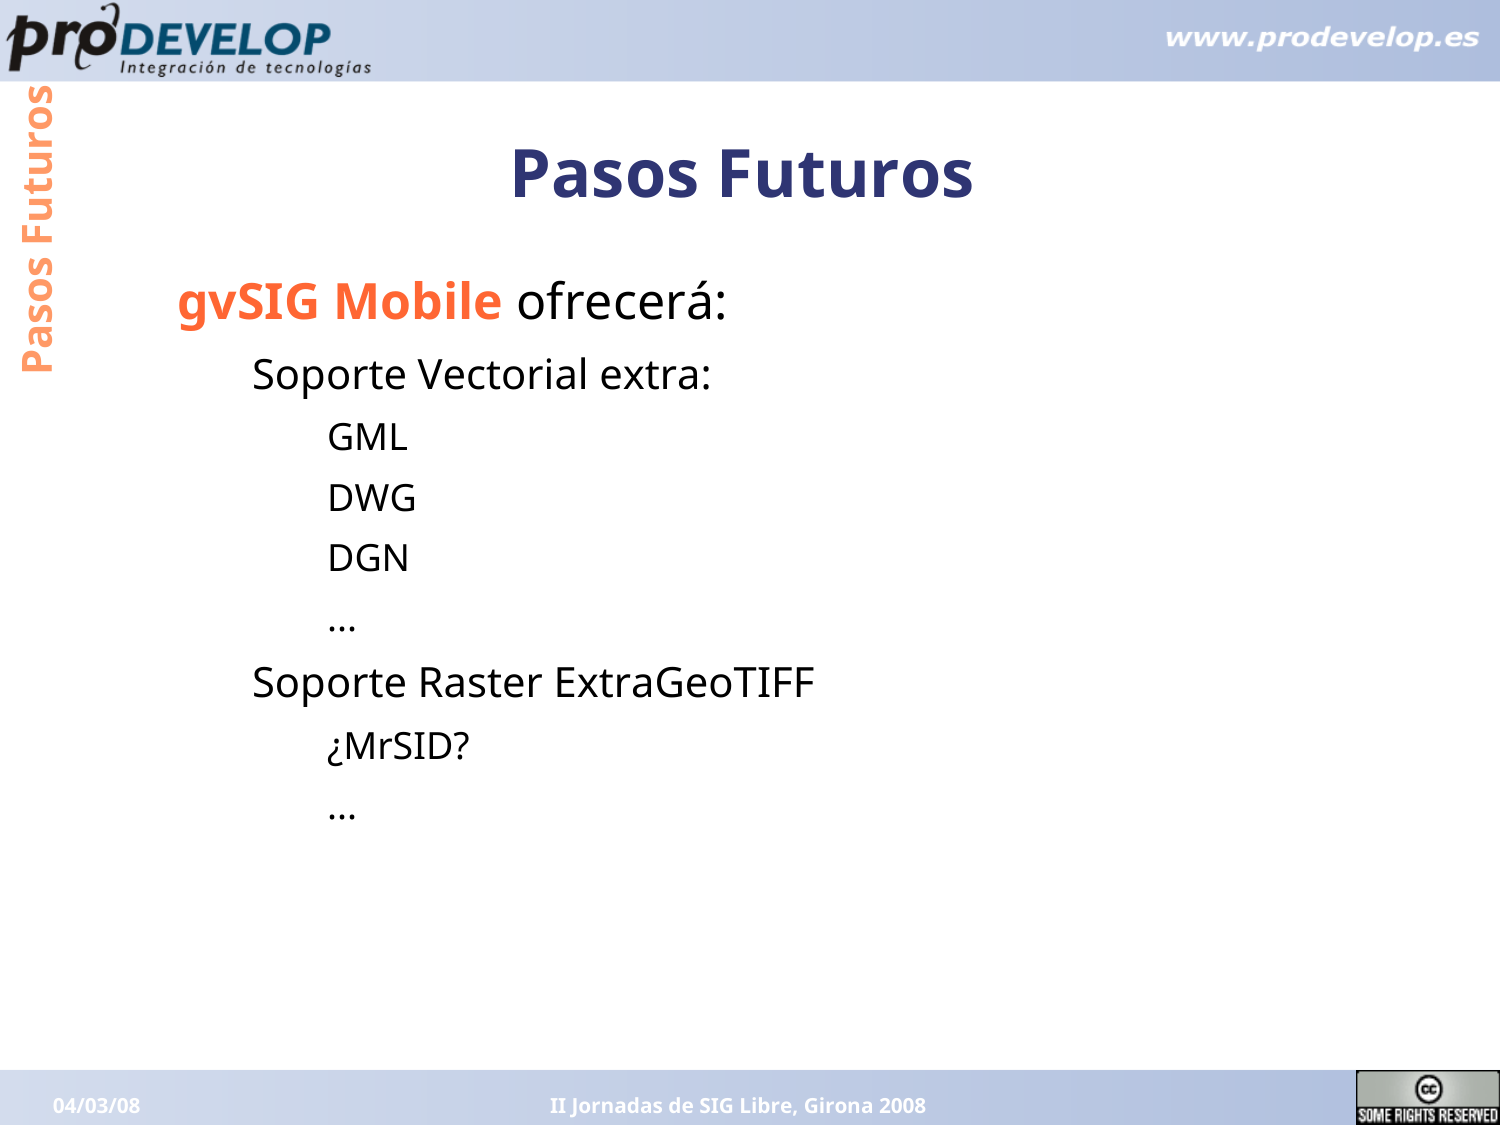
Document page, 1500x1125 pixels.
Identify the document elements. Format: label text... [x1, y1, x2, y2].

picture [0, 0, 1500, 1125]
title Pasos Futuros [72, 78, 1418, 266]
list gvSIG Mobile ofrecerá: Soporte Vectorial extra: GML DWG DGN ... Soporte Raster ExtraGeoTIFF ¿MrSID? ... [177, 265, 1418, 1052]
title Pasos Futuros [0, 76, 72, 384]
